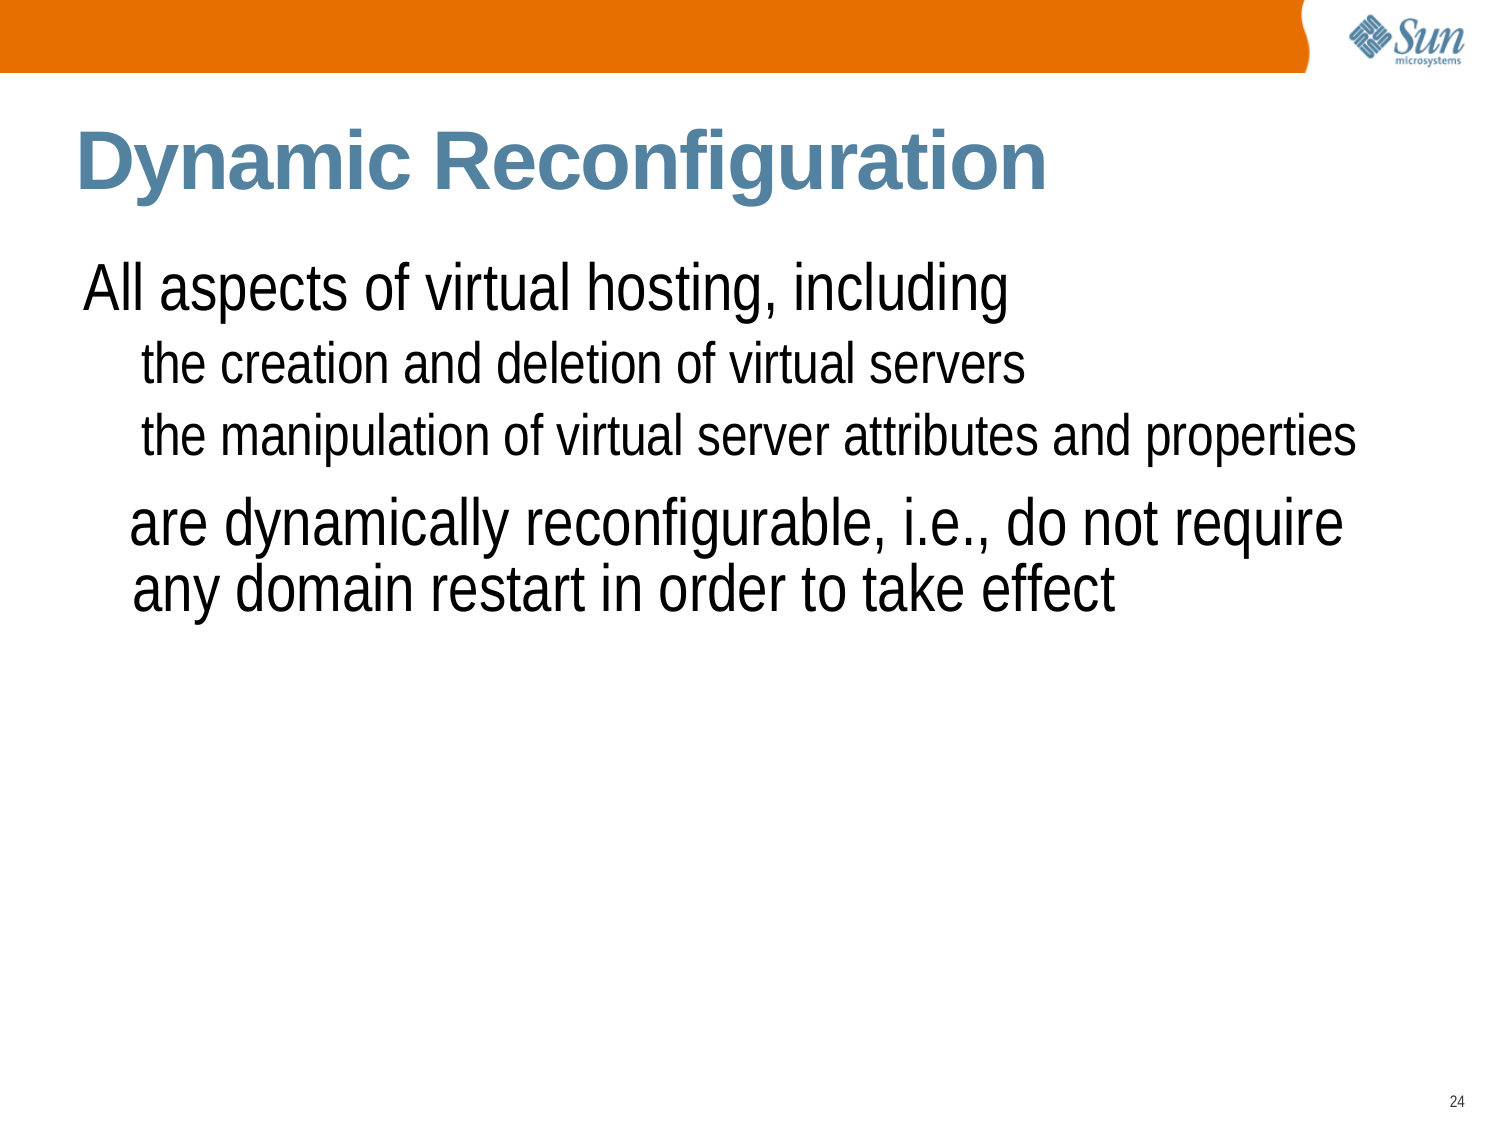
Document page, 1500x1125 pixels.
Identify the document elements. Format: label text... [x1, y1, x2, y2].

picture [0, 0, 1500, 73]
title Dynamic Reconfiguration [75, 123, 1437, 227]
list All aspects of virtual hosting, including the creation and deletion of virtual servers the manipulation of virtual server attributes and properties are dynamically reconfigurable, i.e., do not require any domain restart in order to take effect [64, 258, 1401, 1062]
